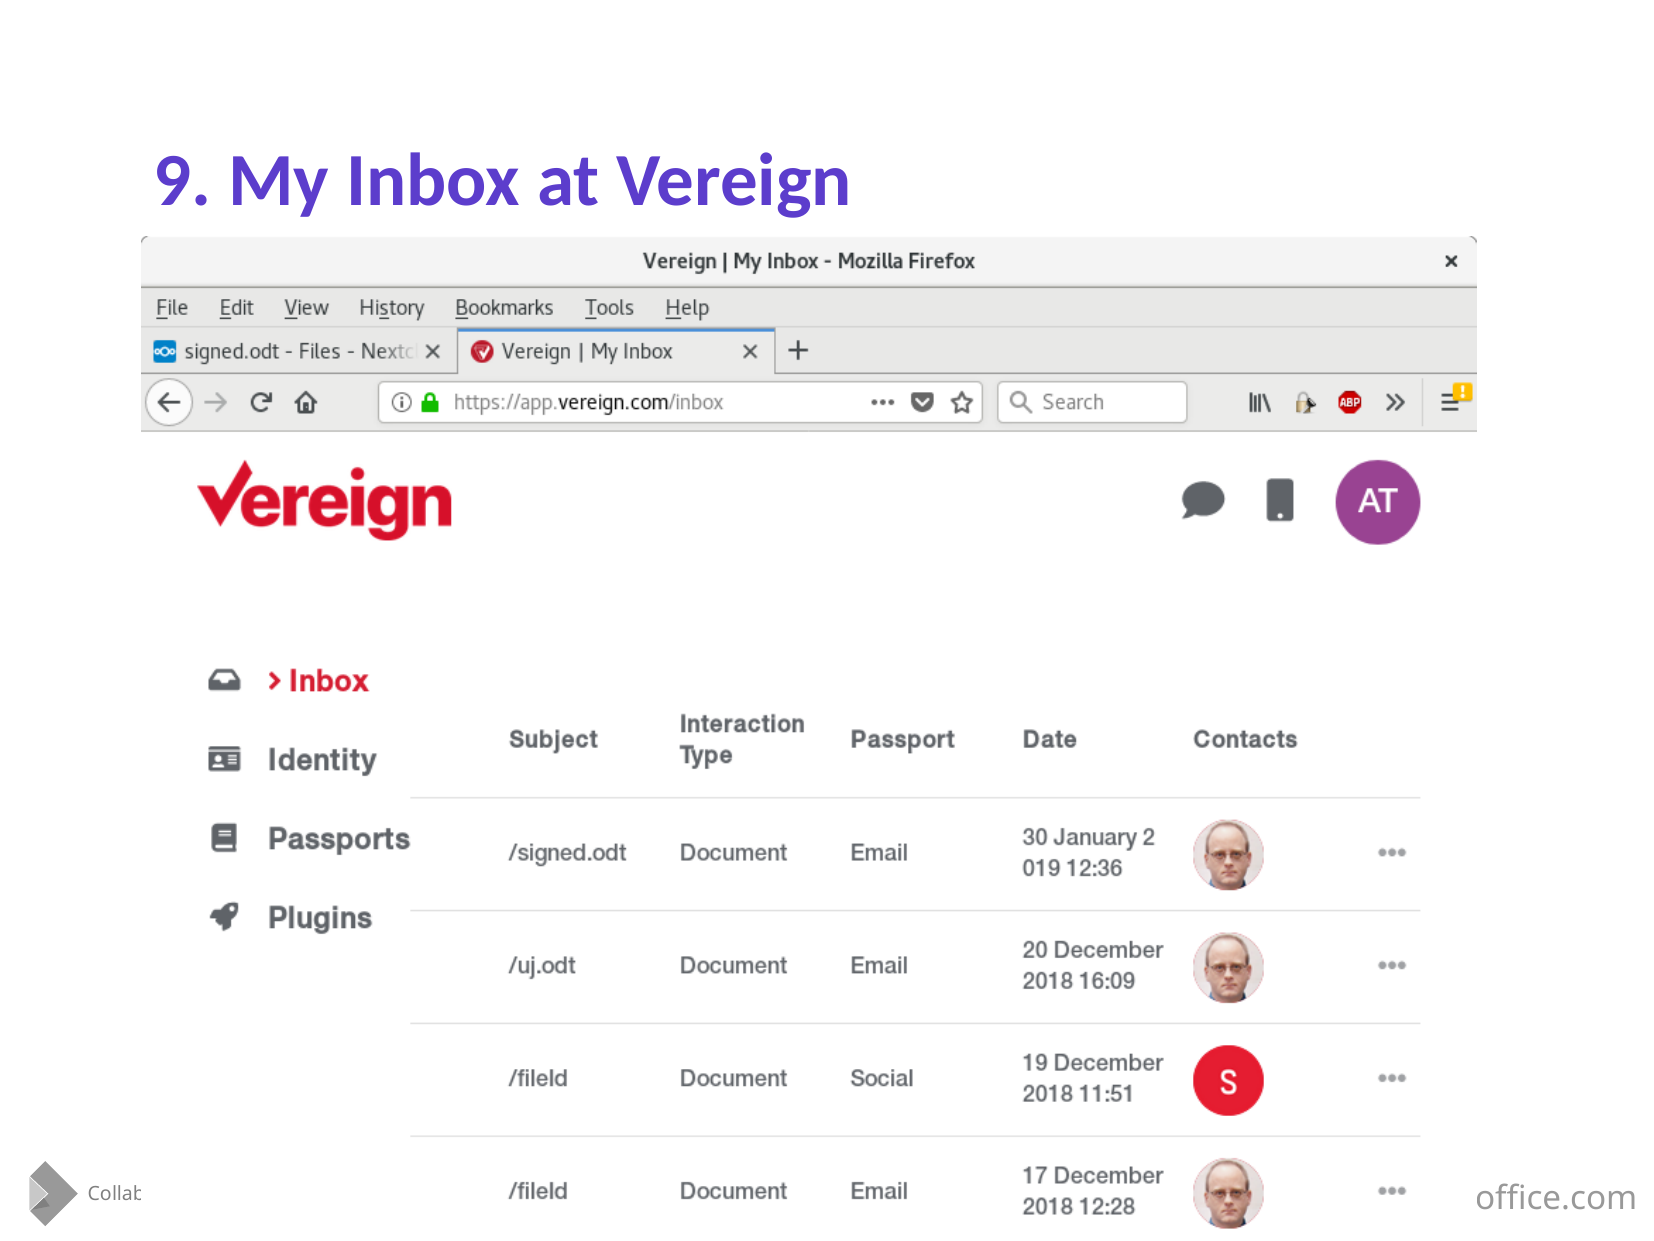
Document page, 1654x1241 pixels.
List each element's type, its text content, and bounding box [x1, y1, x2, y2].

title 9. My Inbox at Vereign [153, 35, 1146, 225]
picture [141, 236, 1477, 1241]
